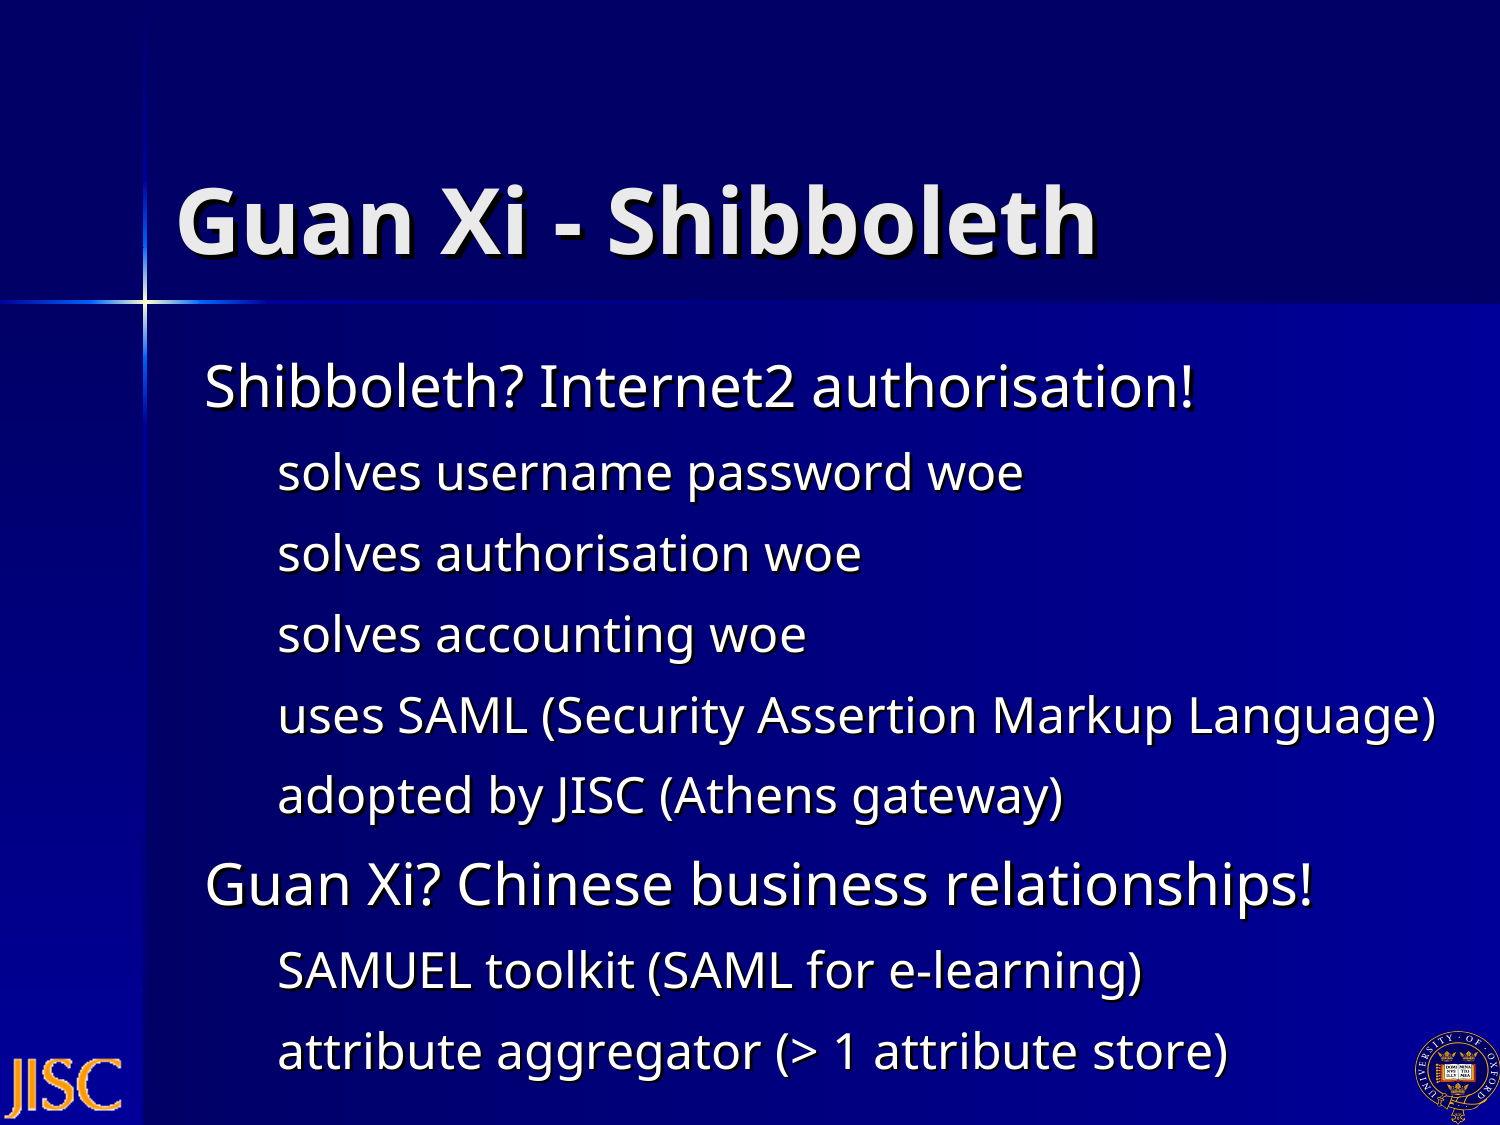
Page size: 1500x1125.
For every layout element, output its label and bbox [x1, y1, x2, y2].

picture [1415, 1031, 1500, 1125]
picture [0, 1056, 126, 1125]
